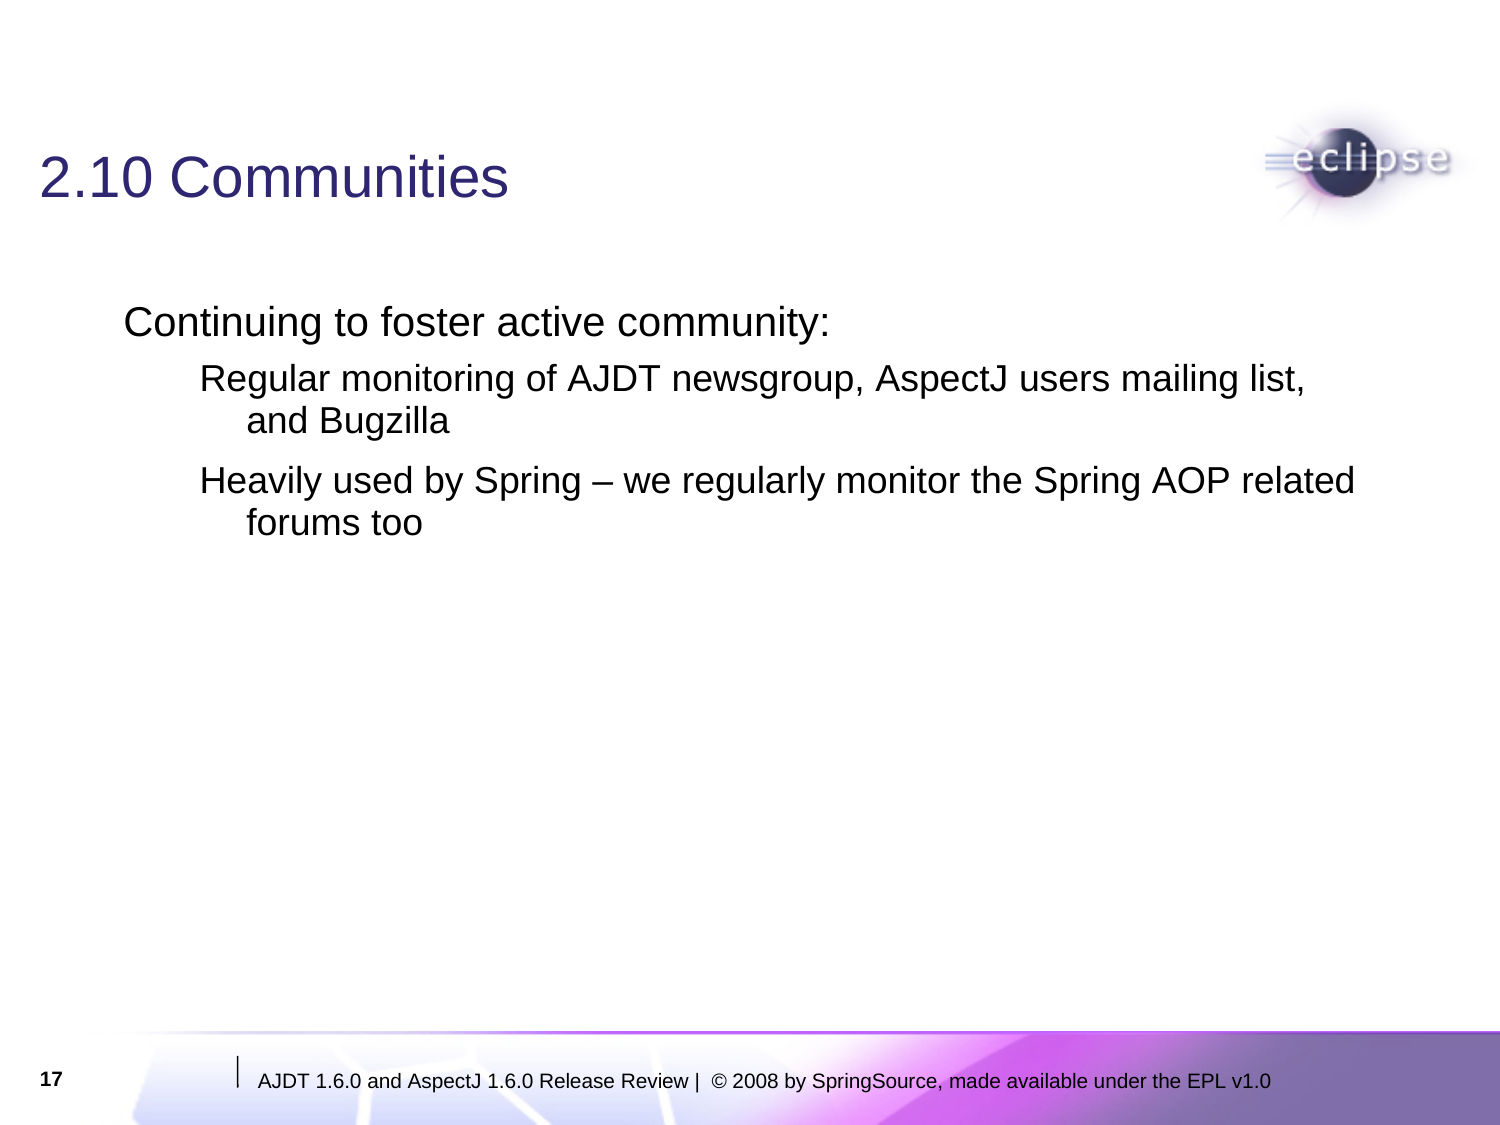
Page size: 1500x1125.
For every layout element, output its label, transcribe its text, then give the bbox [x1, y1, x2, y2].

list Continuing to foster active community: Regular monitoring of AJDT newsgroup, AspectJ users mailing list, and Bugzilla Heavily used by Spring – we regularly monitor the Spring AOP related forums too [108, 291, 1378, 932]
title 2.10 Communities [25, 142, 1378, 225]
picture [0, 1031, 1500, 1125]
picture [1234, 30, 1488, 284]
